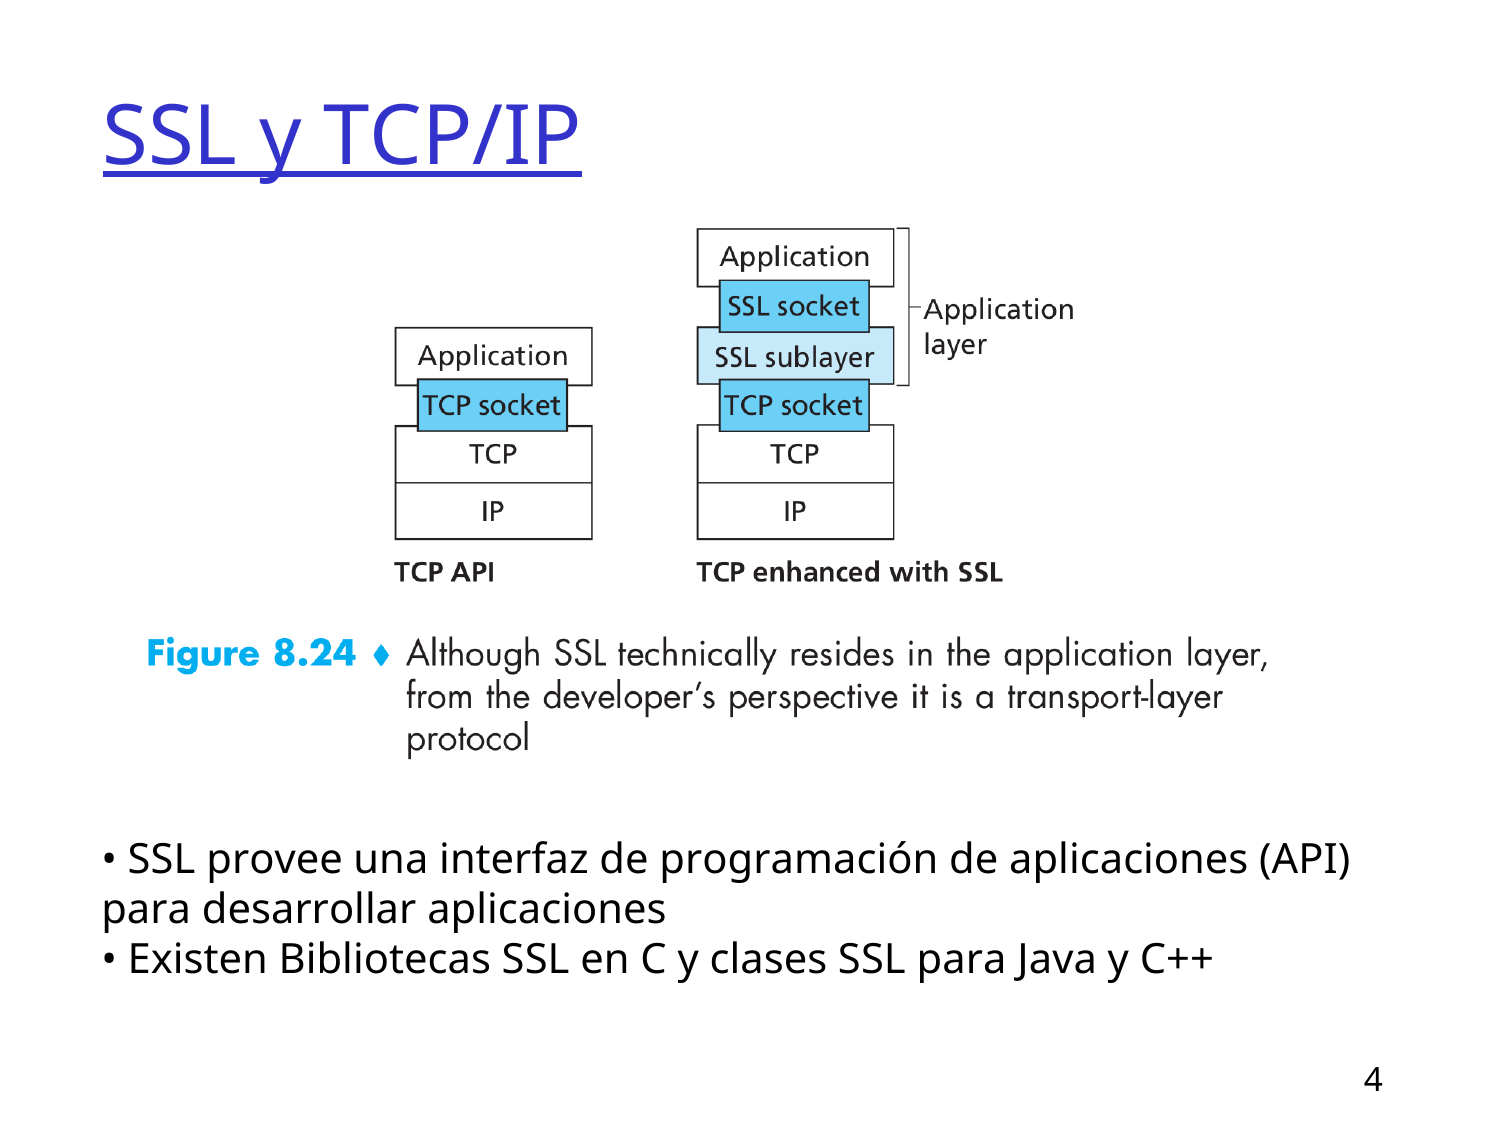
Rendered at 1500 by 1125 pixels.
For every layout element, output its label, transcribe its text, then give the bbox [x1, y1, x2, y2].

picture [118, 215, 1311, 771]
text_box SSL provee una interfaz de programación de aplicaciones (API) para desarrollar aplicaciones Existen Bibliotecas SSL en C y clases SSL para Java y C++ [86, 824, 1367, 990]
title SSL y TCP/IP [87, 37, 1363, 225]
